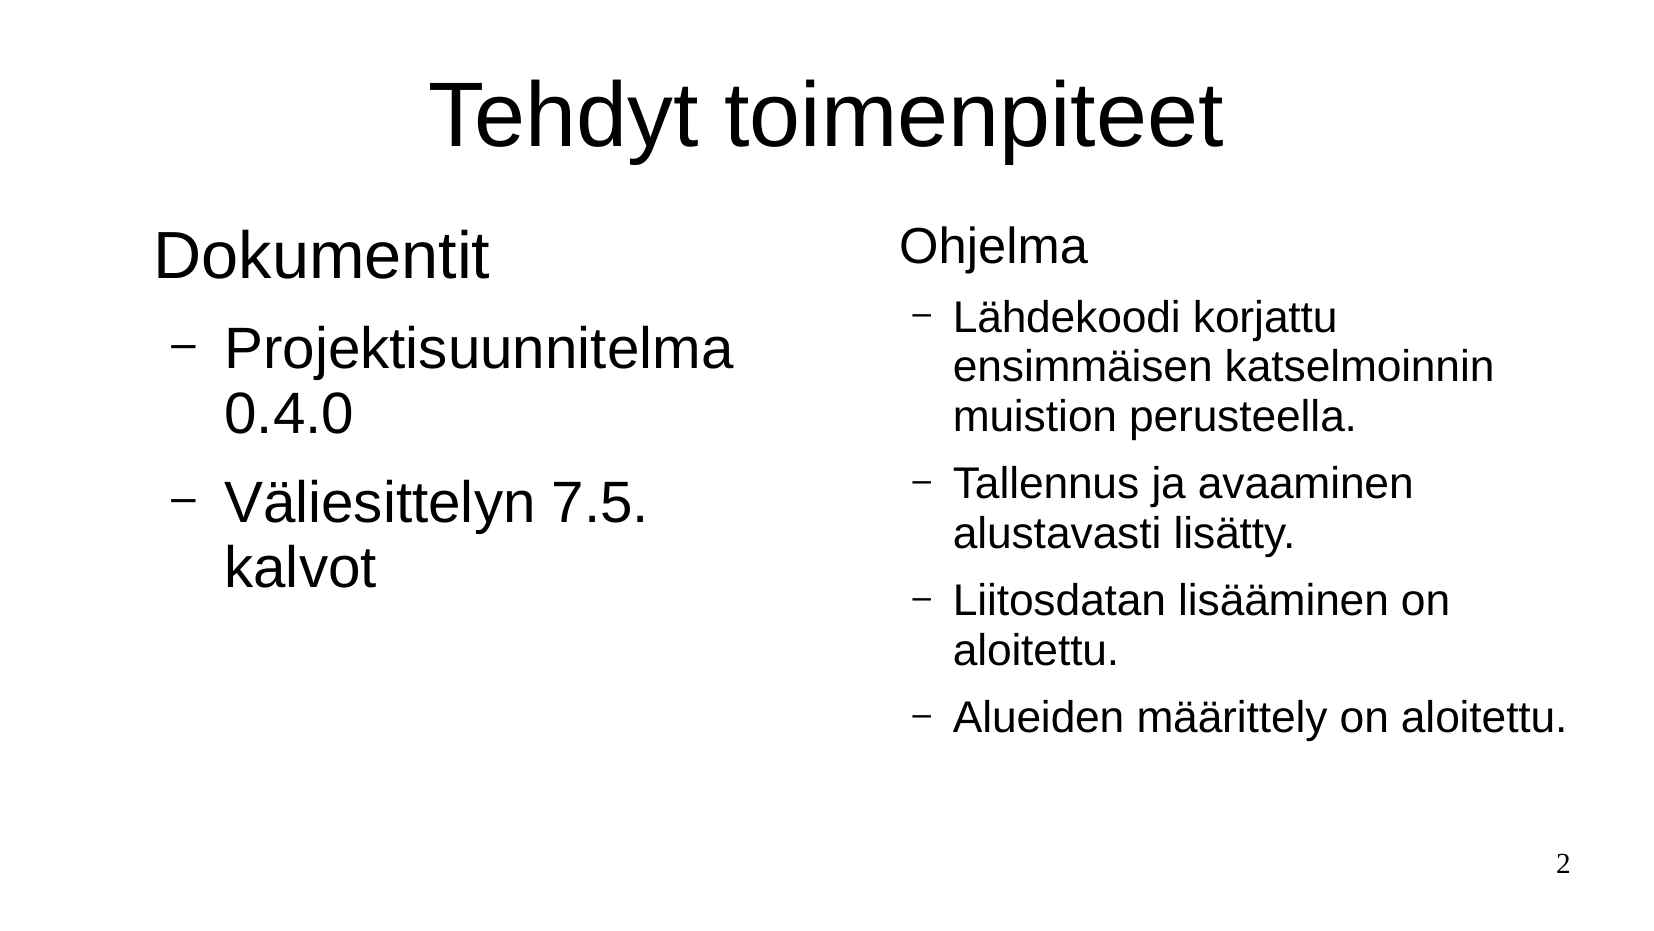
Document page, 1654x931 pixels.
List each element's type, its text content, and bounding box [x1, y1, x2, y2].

list Ohjelma Lähdekoodi korjattu ensimmäisen katselmoinnin muistion perusteella. Tallennus ja avaaminen alustavasti lisätty. Liitosdatan lisääminen on aloitettu. Alueiden määrittely on aloitettu. [845, 217, 1572, 758]
title Tehdyt toimenpiteet [82, 37, 1571, 193]
list Dokumentit Projektisuunnitelma 0.4.0 Väliesittelyn 7.5. kalvot [82, 217, 809, 758]
